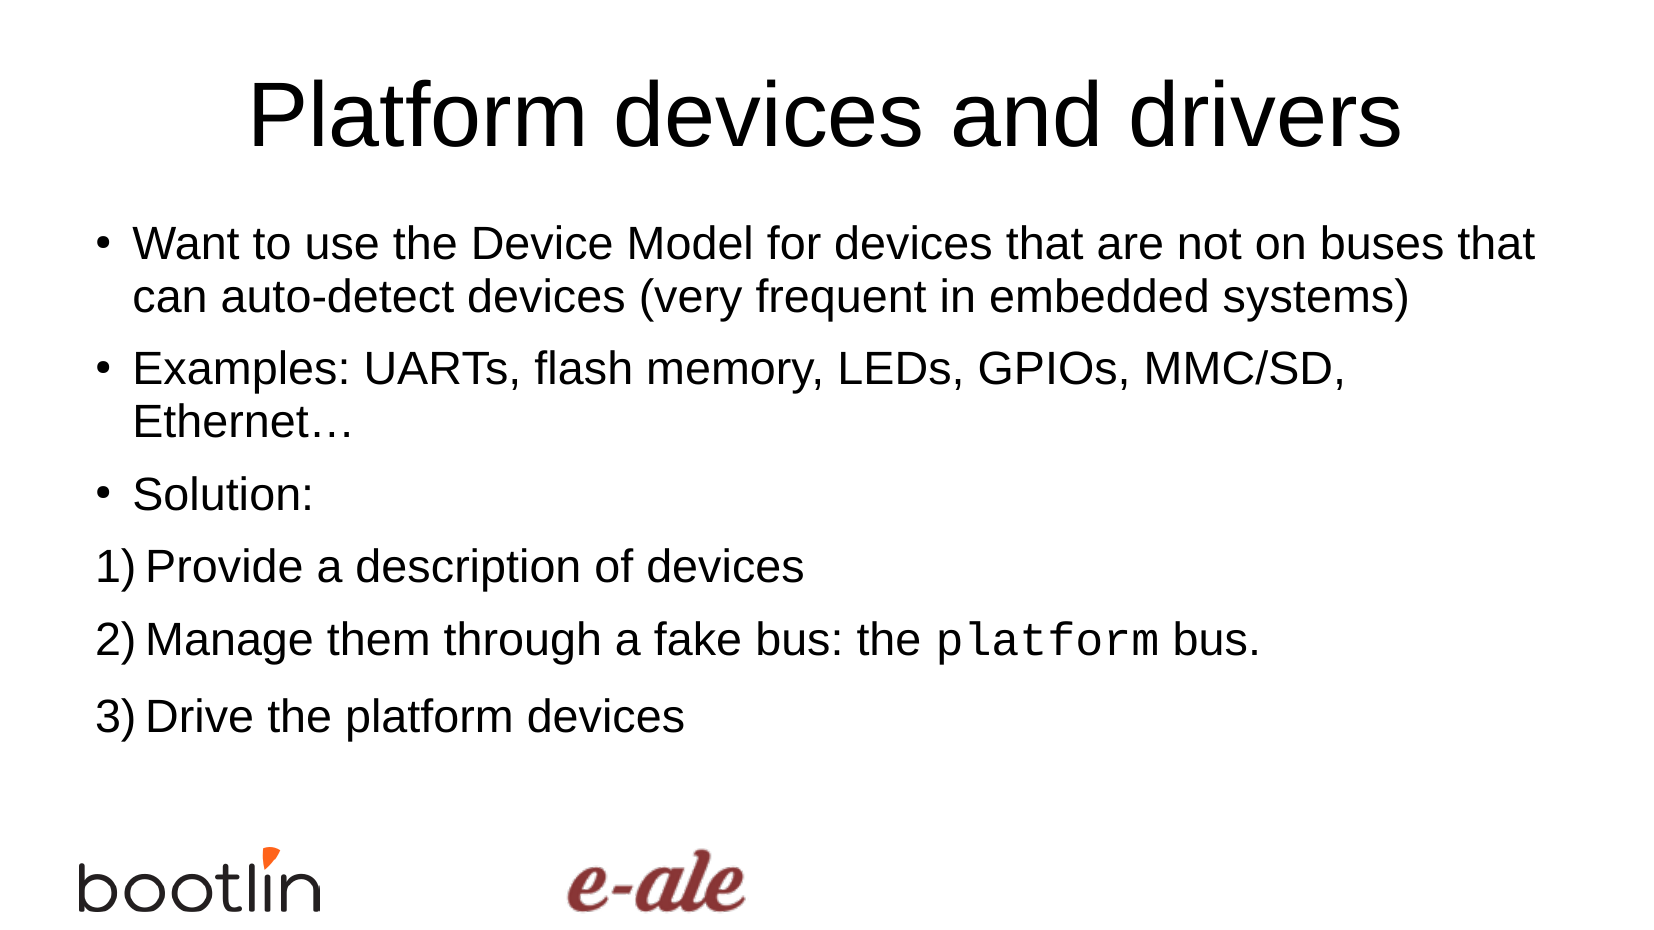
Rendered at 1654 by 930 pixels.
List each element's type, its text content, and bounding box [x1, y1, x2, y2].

picture [565, 847, 749, 915]
title Platform devices and drivers [82, 37, 1571, 193]
list Want to use the Device Model for devices that are not on buses that can auto-detect devices (very frequent in embedded systems) Examples: UARTs, flash memory, LEDs, GPIOs, MMC/SD, Ethernet… Solution: Provide a description of devices Manage them through a fake bus: the platform bus. Drive the platform devices [82, 217, 1571, 757]
picture [79, 847, 320, 912]
